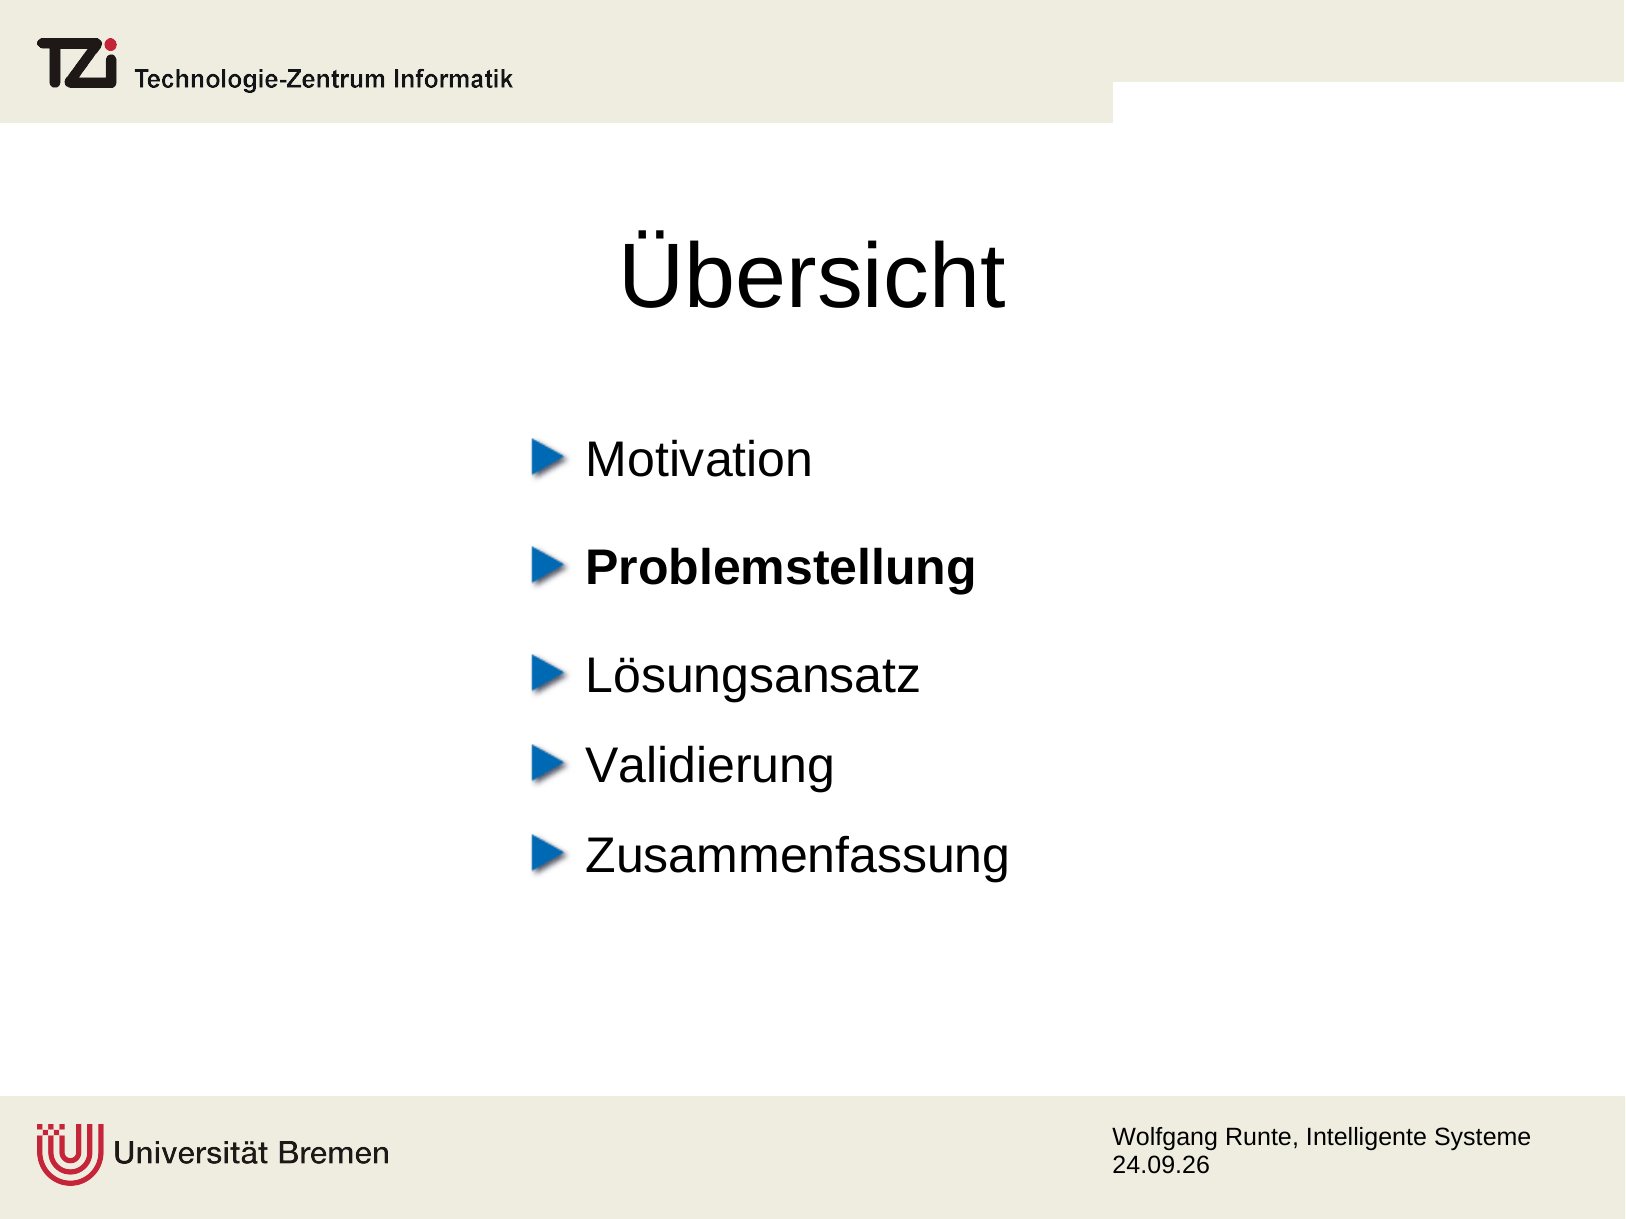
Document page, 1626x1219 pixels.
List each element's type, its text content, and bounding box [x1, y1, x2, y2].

picture [37, 38, 513, 93]
title Übersicht [112, 162, 1513, 393]
picture [37, 1124, 388, 1186]
list Motivation Problemstellung Lösungsansatz Validierung Zusammenfassung [529, 433, 1513, 944]
